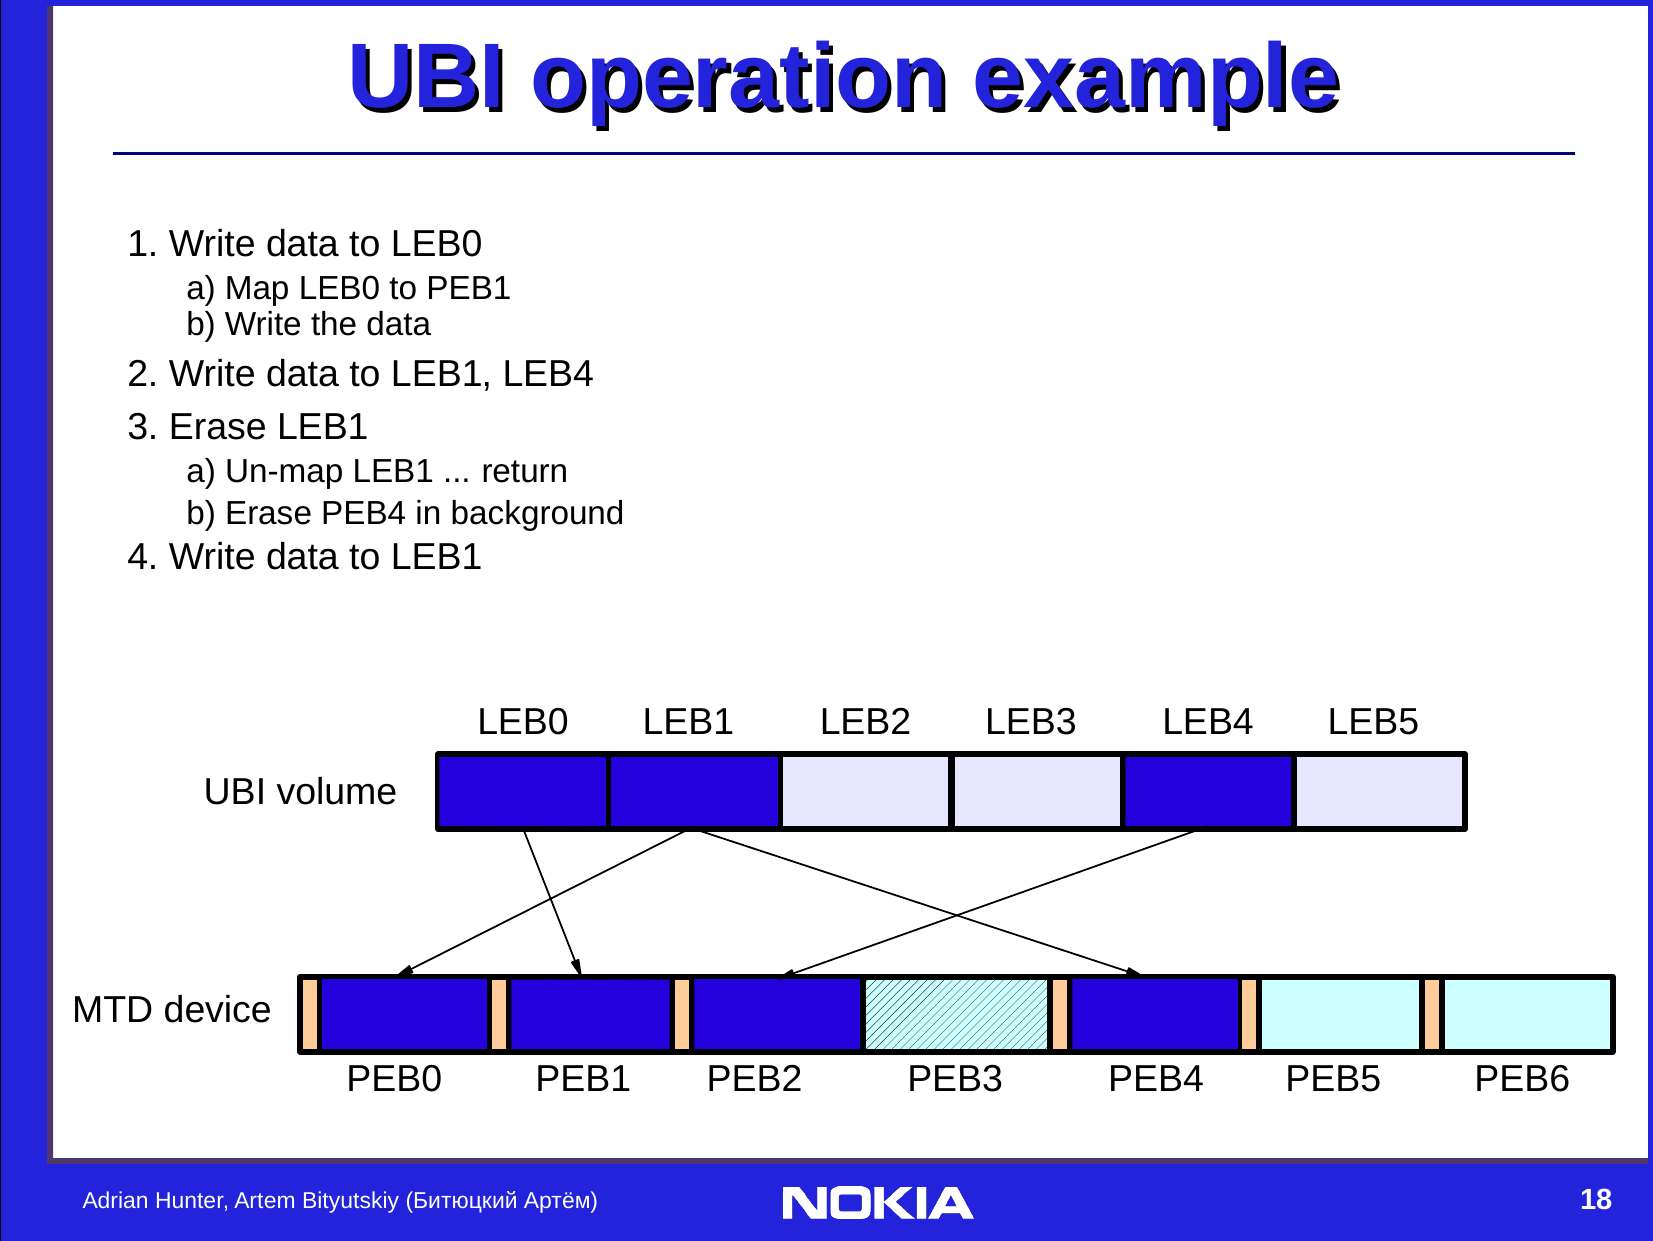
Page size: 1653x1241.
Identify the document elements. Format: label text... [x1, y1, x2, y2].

text_box LEB0 [462, 693, 584, 751]
title UBI operation example [100, 2, 1588, 151]
text_box PEB6 [1459, 1050, 1586, 1108]
text_box PEB0 [331, 1050, 458, 1108]
text_box b) Erase PEB4 in background [171, 486, 641, 539]
text_box a) Map LEB0 to PEB1 [171, 262, 528, 315]
text_box PEB5 [1270, 1050, 1397, 1108]
text_box PEB1 [520, 1050, 646, 1108]
text_box [437, 754, 1466, 830]
text_box LEB5 [1312, 693, 1435, 751]
text_box MTD device [57, 981, 287, 1038]
text_box 4. Write data to LEB1 [112, 528, 499, 586]
text_box 1. Write data to LEB0 [112, 215, 499, 273]
picture [783, 1186, 974, 1219]
text_box return [466, 445, 584, 498]
text_box LEB2 [805, 693, 927, 751]
text_box 3. Erase LEB1 [112, 398, 384, 456]
text_box PEB4 [1093, 1050, 1219, 1108]
text_box PEB2 [691, 1050, 818, 1108]
text_box , LEB4 [466, 345, 609, 402]
text_box LEB1 [627, 693, 749, 751]
text_box 2. Write data to LEB1 [112, 345, 466, 402]
text_box LEB4 [1147, 693, 1269, 751]
text_box b) Write the data [171, 297, 448, 350]
text_box UBI volume [188, 763, 413, 825]
text_box [300, 976, 1613, 1052]
text_box PEB3 [892, 1050, 1019, 1108]
text_box LEB3 [970, 693, 1092, 751]
text_box a) Un-map LEB1 ... [171, 445, 466, 486]
